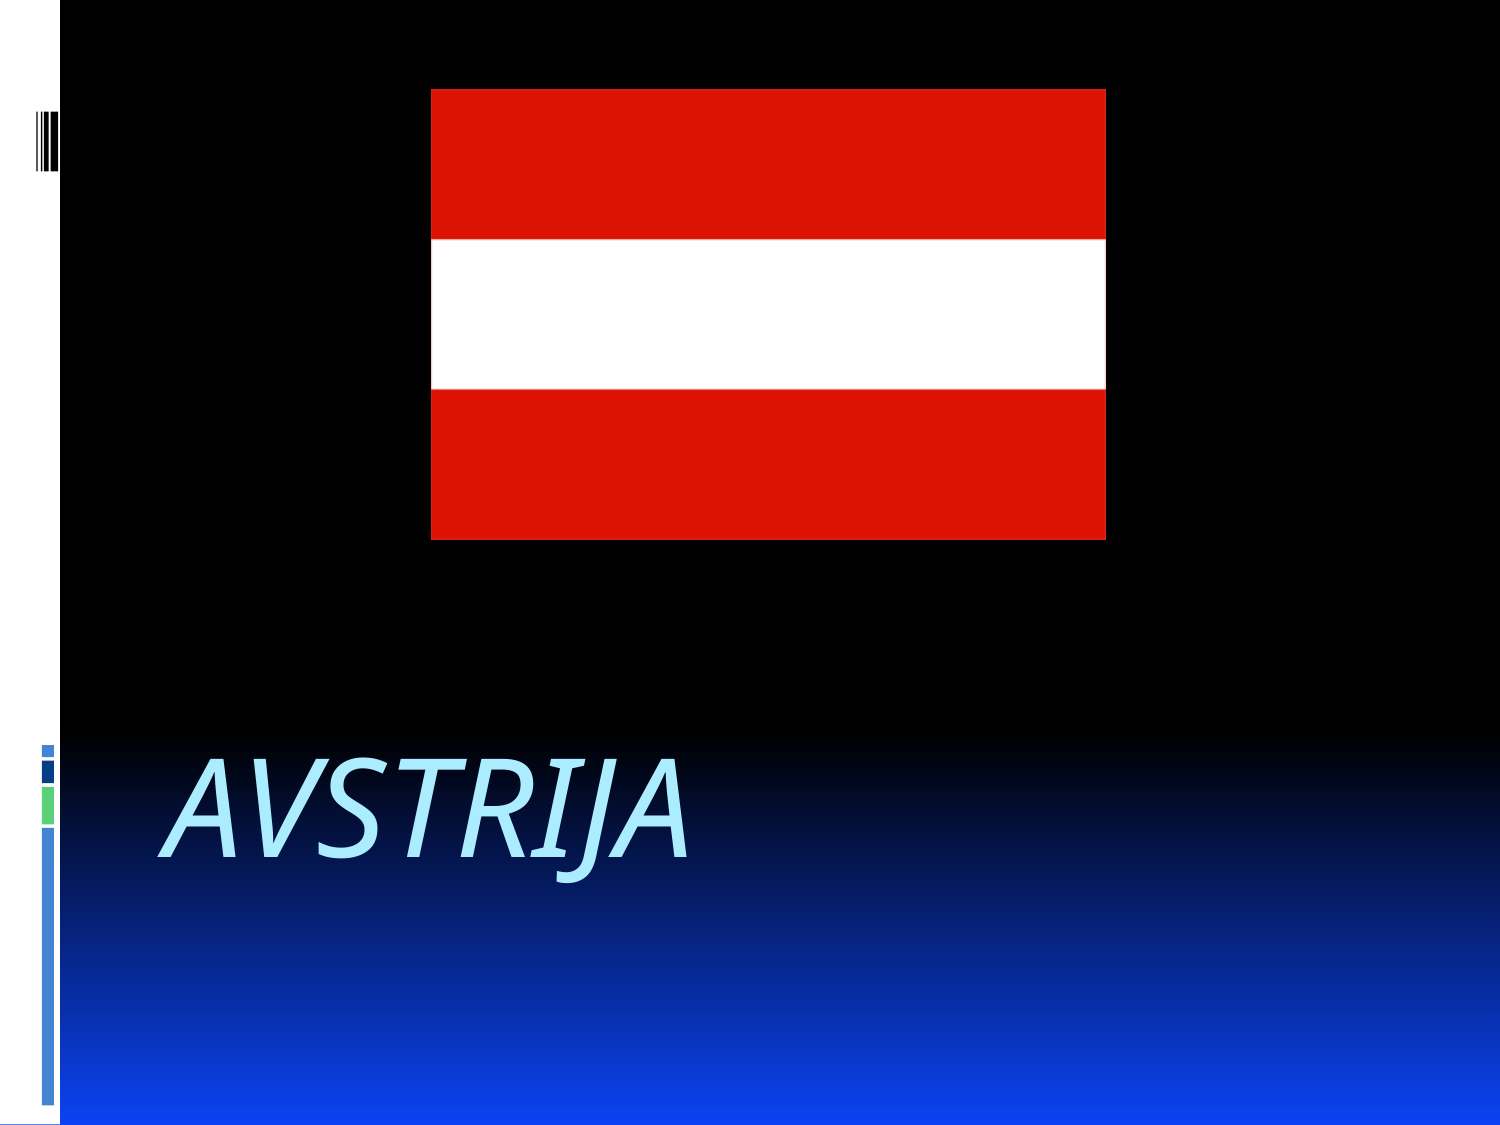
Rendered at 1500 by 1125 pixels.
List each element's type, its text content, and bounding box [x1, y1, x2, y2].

picture [431, 89, 1106, 540]
title AVSTRIJA [150, 712, 1459, 1047]
